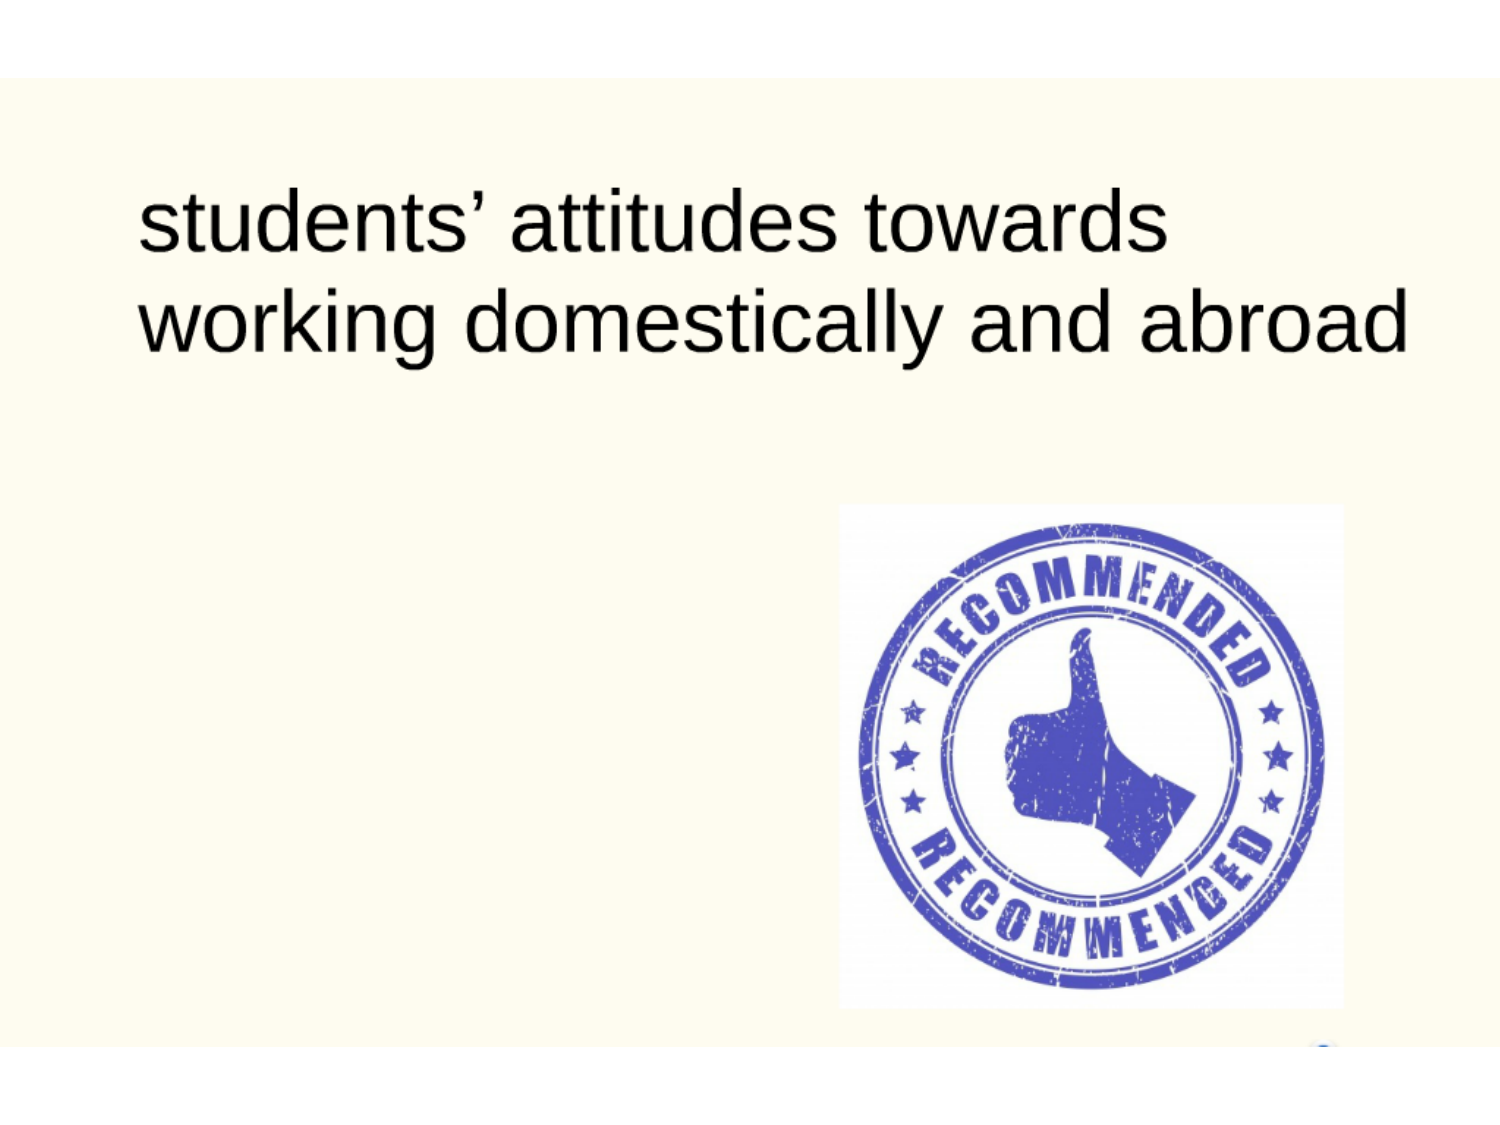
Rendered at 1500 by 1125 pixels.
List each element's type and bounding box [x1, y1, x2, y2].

picture [0, 78, 1500, 1047]
